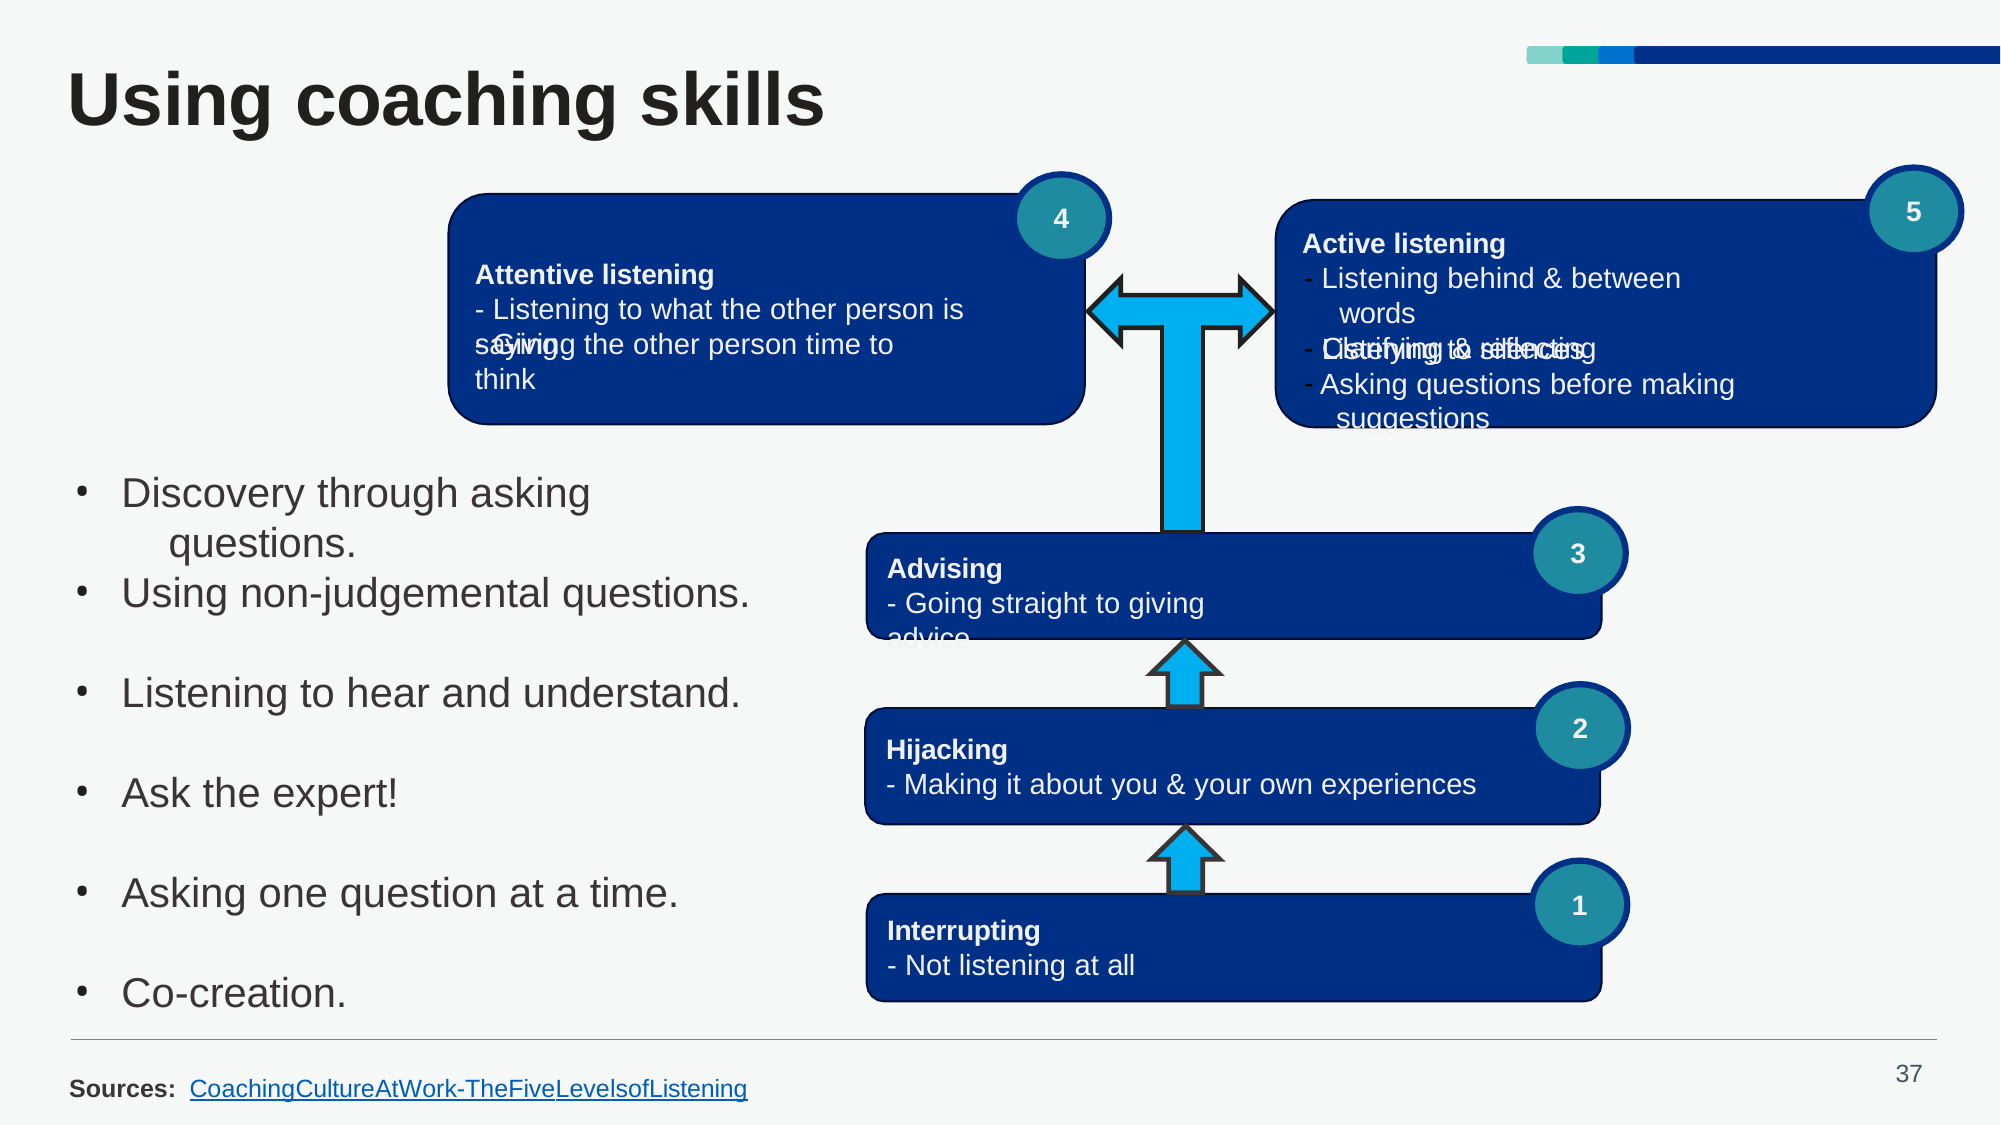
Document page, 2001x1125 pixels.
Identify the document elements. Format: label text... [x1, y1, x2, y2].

text_box [868, 896, 1600, 1000]
text_box [1160, 830, 1212, 890]
text_box Hijacking - Making it about you & your own experiences [883, 729, 1478, 803]
text_box [1277, 201, 1935, 426]
text_box Advising - Going straight to giving advice [884, 548, 1297, 623]
text_box Discovery through asking questions. [70, 463, 792, 518]
text_box [1534, 513, 1622, 593]
text_box Sources: Coaching Culture At Work - The Five Levels of Listening [67, 1073, 812, 1106]
text_box 4 [1051, 198, 1072, 237]
text_box [450, 196, 1083, 423]
text_box [1370, 414, 1378, 426]
text_box [867, 710, 1599, 823]
text_box Listening to hear and understand. [70, 663, 743, 718]
text_box Active listening Listening behind & between words Clarifying & reflecting [1299, 223, 1765, 327]
text_box [1386, 414, 1394, 426]
text_box [1464, 414, 1471, 426]
text_box [868, 535, 1600, 637]
text_box Ask the expert! [70, 763, 400, 818]
text_box Asking one question at a time. [70, 863, 680, 918]
text_box Attentive listening - Listening to what the other person is saying [472, 254, 1054, 328]
text_box [1536, 864, 1624, 945]
text_box [1870, 171, 1958, 252]
text_box 5 [1903, 191, 1924, 230]
text_box [1447, 414, 1455, 426]
text_box [1402, 414, 1410, 419]
text_box 1 [1569, 884, 1590, 923]
text_box [1092, 286, 1269, 530]
text_box [1158, 645, 1212, 704]
text_box Co-creation. [70, 963, 350, 1018]
text_box Listening to silences Asking questions before making suggestions [1299, 327, 1897, 403]
text_box [1018, 178, 1105, 258]
text_box [1536, 688, 1624, 768]
text_box 2 [1570, 708, 1591, 747]
title Using coaching skills [67, 48, 1306, 144]
text_box [1889, 1057, 1932, 1091]
text_box 3 [1568, 533, 1589, 572]
text_box - Giving the other person time to think [472, 323, 963, 363]
text_box Using non-judgemental questions. [70, 563, 753, 618]
text_box Interrupting - Not listening at all [884, 910, 1137, 984]
